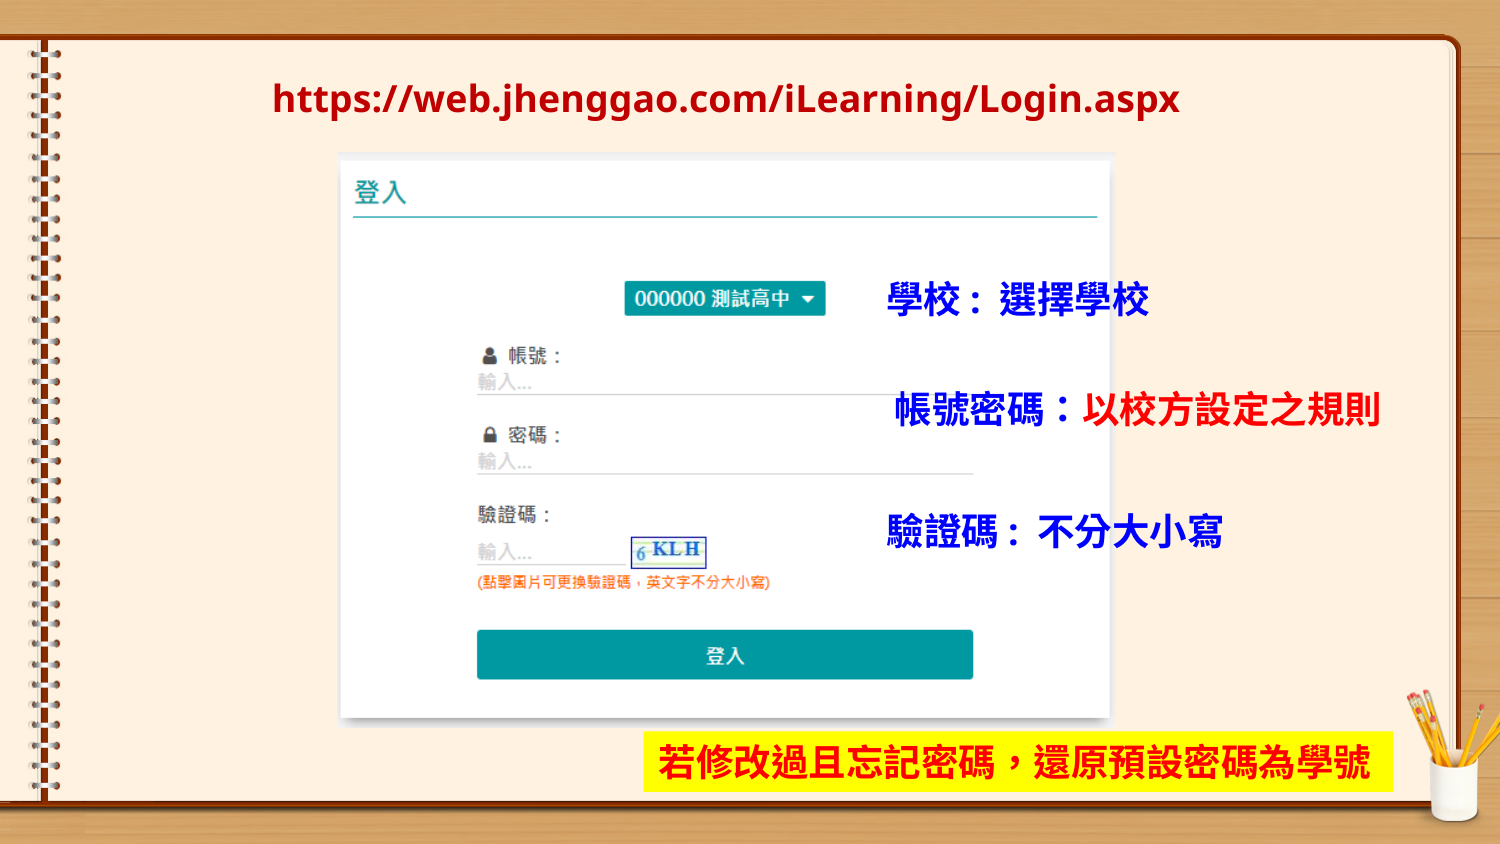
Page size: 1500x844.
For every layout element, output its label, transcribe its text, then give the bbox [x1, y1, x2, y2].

picture [337, 152, 1116, 728]
text_box 若修改過且忘記密碼，還原預設密碼為學號 [643, 731, 1394, 792]
text_box 帳號密碼：以校方設定之規則 [879, 378, 1403, 440]
text_box 學校: 選擇學校 [871, 269, 1165, 329]
text_box 驗證碼: 不分大小寫 [872, 500, 1240, 560]
text_box https://web.jhenggao.com/iLearning/Login.aspx [248, 67, 1205, 128]
